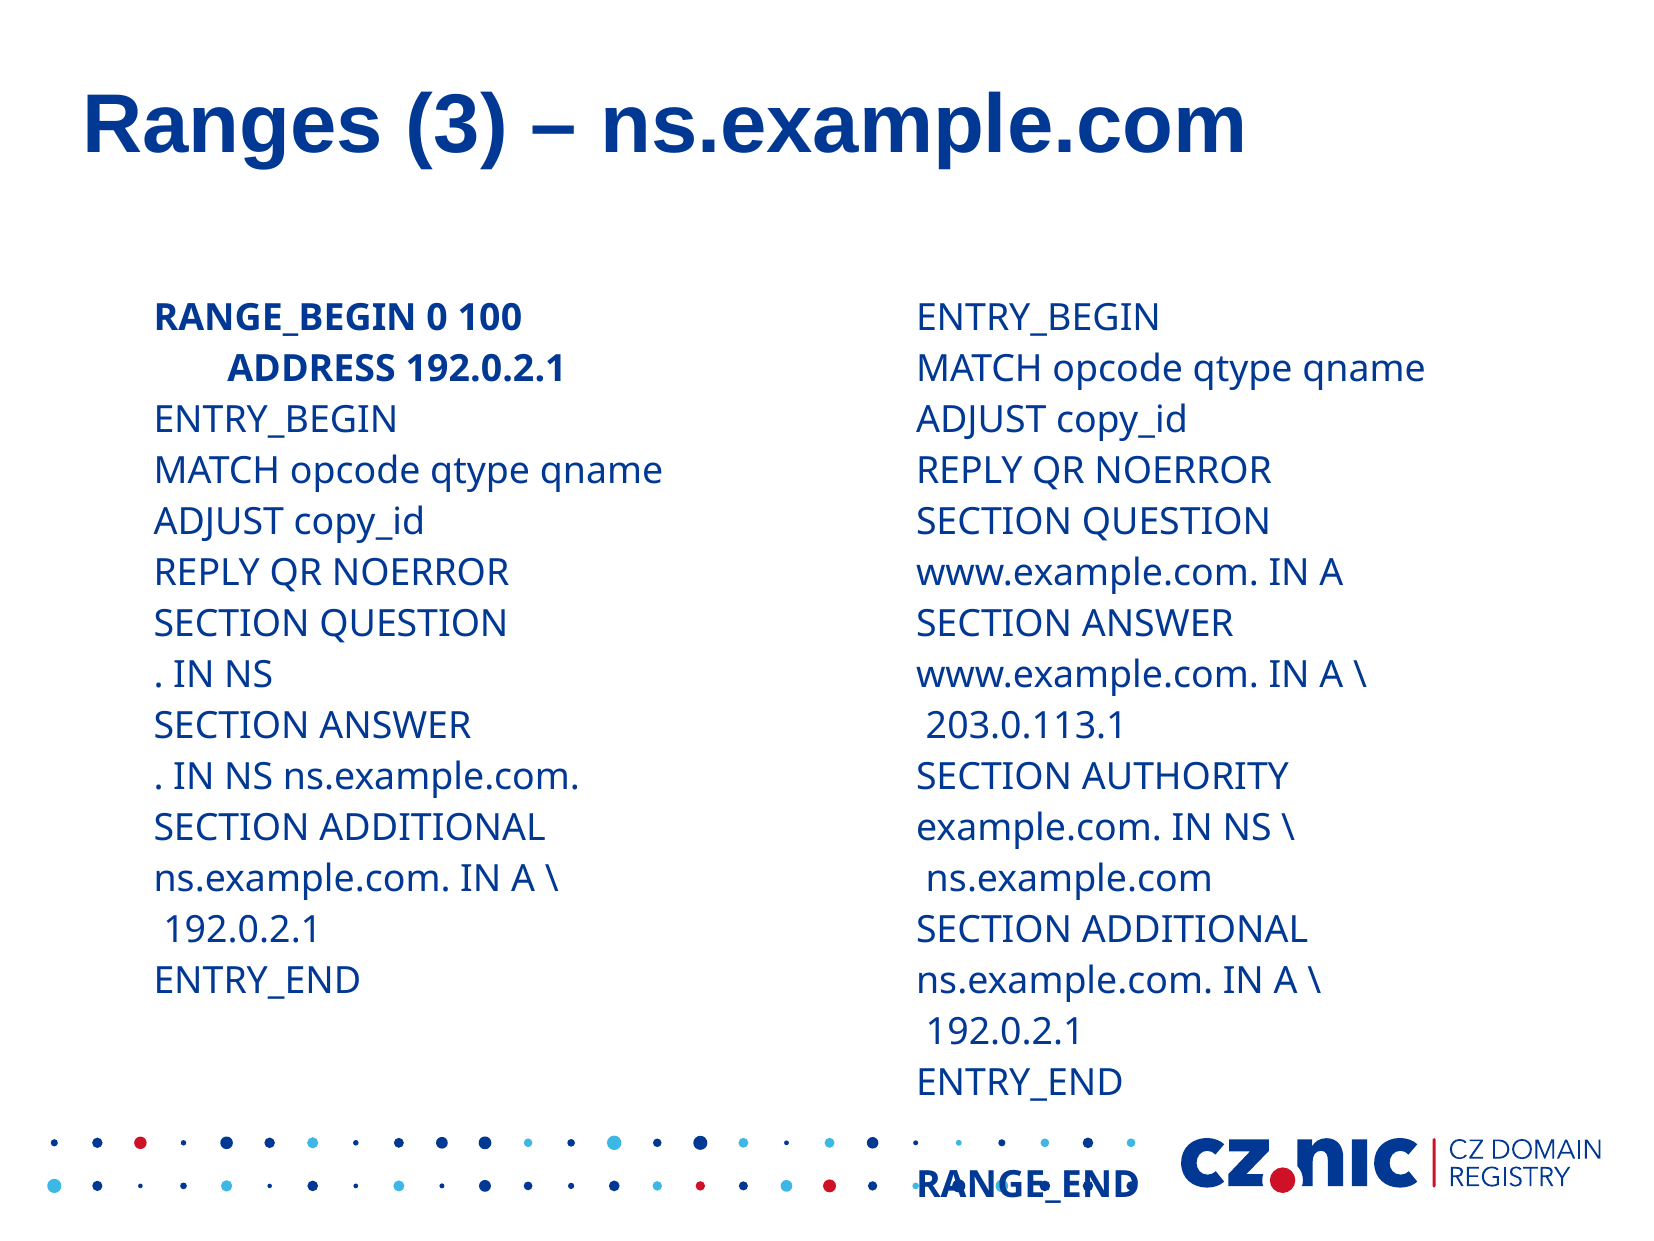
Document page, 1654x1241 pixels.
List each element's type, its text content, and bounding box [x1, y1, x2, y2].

title Ranges (3) – ns.example.com [82, 70, 1571, 178]
list RANGE_BEGIN 0 100 ADDRESS 192.0.2.1 ENTRY_BEGIN MATCH opcode qtype qname ADJUST copy_id REPLY QR NOERROR SECTION QUESTION . IN NS SECTION ANSWER . IN NS ns.example.com. SECTION ADDITIONAL ns.example.com. IN A \ 192.0.2.1 ENTRY_END [82, 290, 809, 1010]
list ENTRY_BEGIN MATCH opcode qtype qname ADJUST copy_id REPLY QR NOERROR SECTION QUESTION www.example.com. IN A SECTION ANSWER www.example.com. IN A \ 203.0.113.1 SECTION AUTHORITY example.com. IN NS \ ns.example.com SECTION ADDITIONAL ns.example.com. IN A \ 192.0.2.1 ENTRY_END RANGE_END [845, 290, 1572, 1010]
